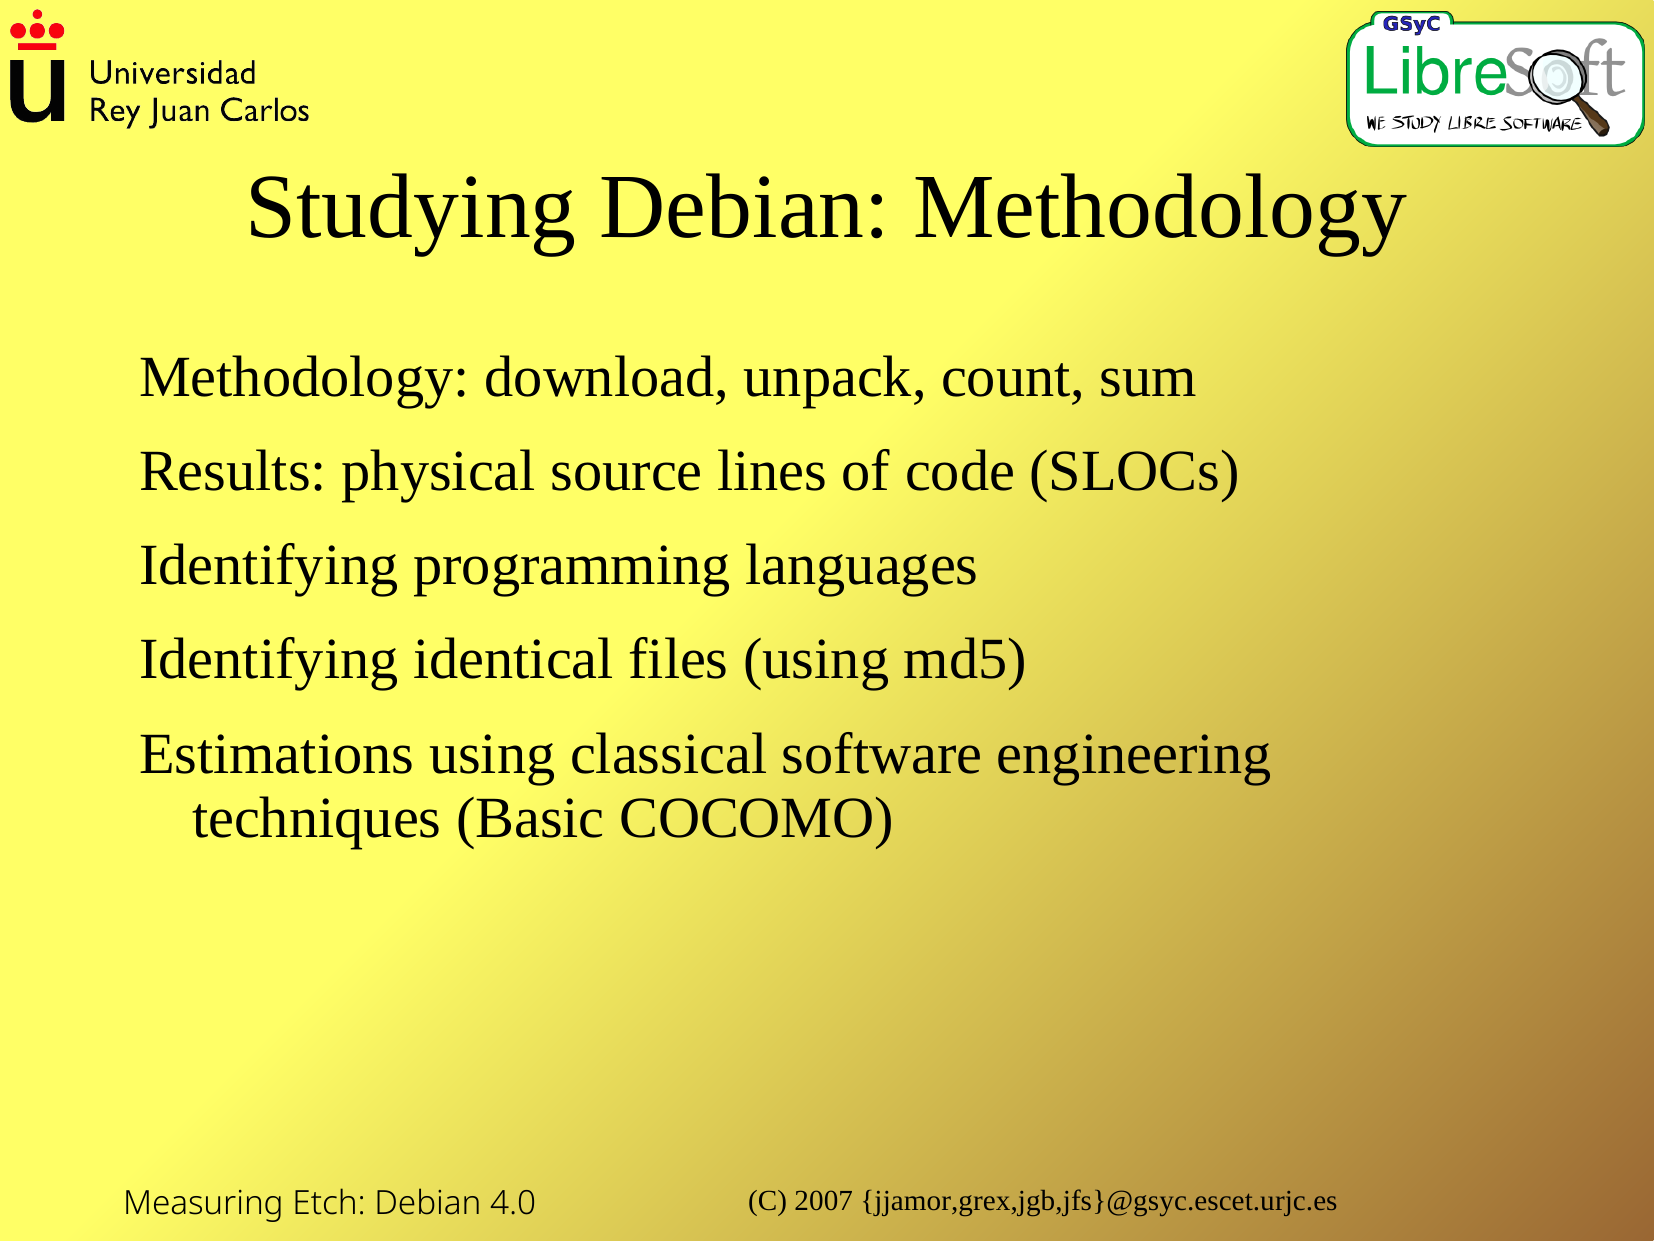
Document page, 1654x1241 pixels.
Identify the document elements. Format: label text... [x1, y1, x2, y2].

picture [1346, 11, 1645, 147]
list Methodology: download, unpack, count, sum Results: physical source lines of code (SLOCs) Identifying programming languages Identifying identical files (using md5) Estimations using classical software engineering techniques (Basic COCOMO) [121, 344, 1534, 1127]
title Studying Debian: Methodology [121, 99, 1534, 314]
picture [10, 9, 309, 129]
